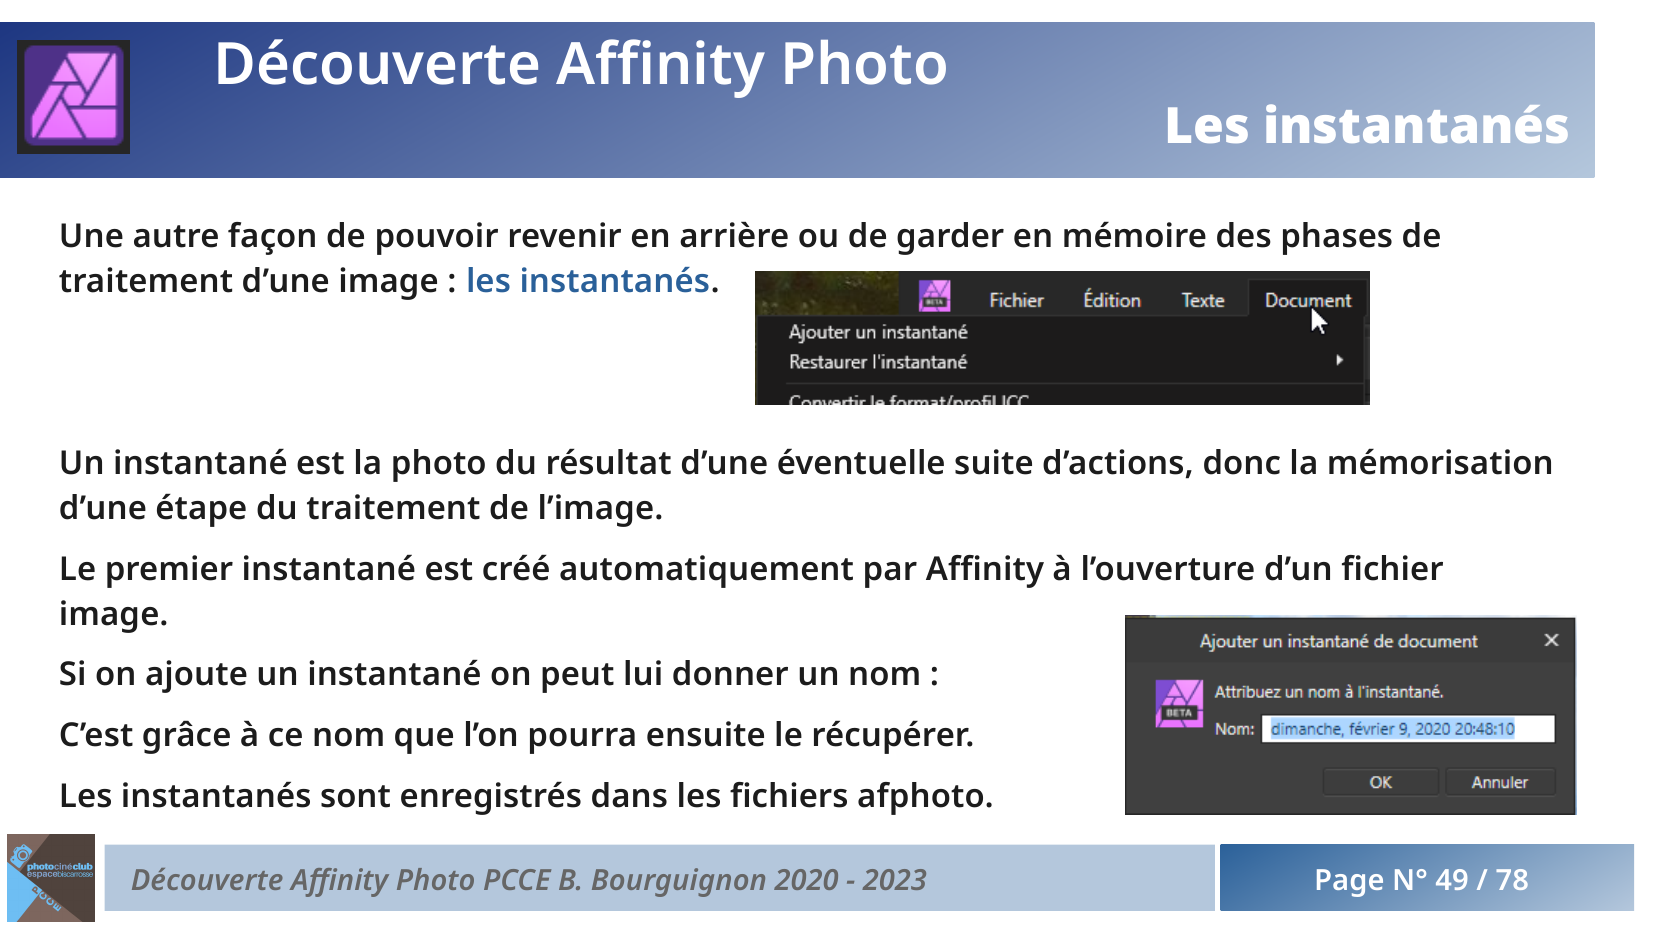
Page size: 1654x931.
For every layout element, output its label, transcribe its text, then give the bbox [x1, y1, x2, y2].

picture [17, 40, 130, 154]
picture [7, 834, 95, 922]
list Une autre façon de pouvoir revenir en arrière ou de garder en mémoire des phases de traitement d’une image : les instantanés. Un instantané est la photo du résultat d’une éventuelle suite d’actions, donc la mémorisation d’une étape du traitement de l’image. Le premier instantané est créé automatiquement par Affinity à l’ouverture d’un fichier image. Si on ajoute un instantané on peut lui donner un nom : C’est grâce à ce nom que l’on pourra ensuite le récupérer. Les instantanés sont enregistrés dans les fichiers afphoto. [59, 212, 1565, 820]
picture [755, 271, 1370, 405]
picture [1125, 615, 1577, 815]
title Les instantanés [874, 47, 1571, 158]
